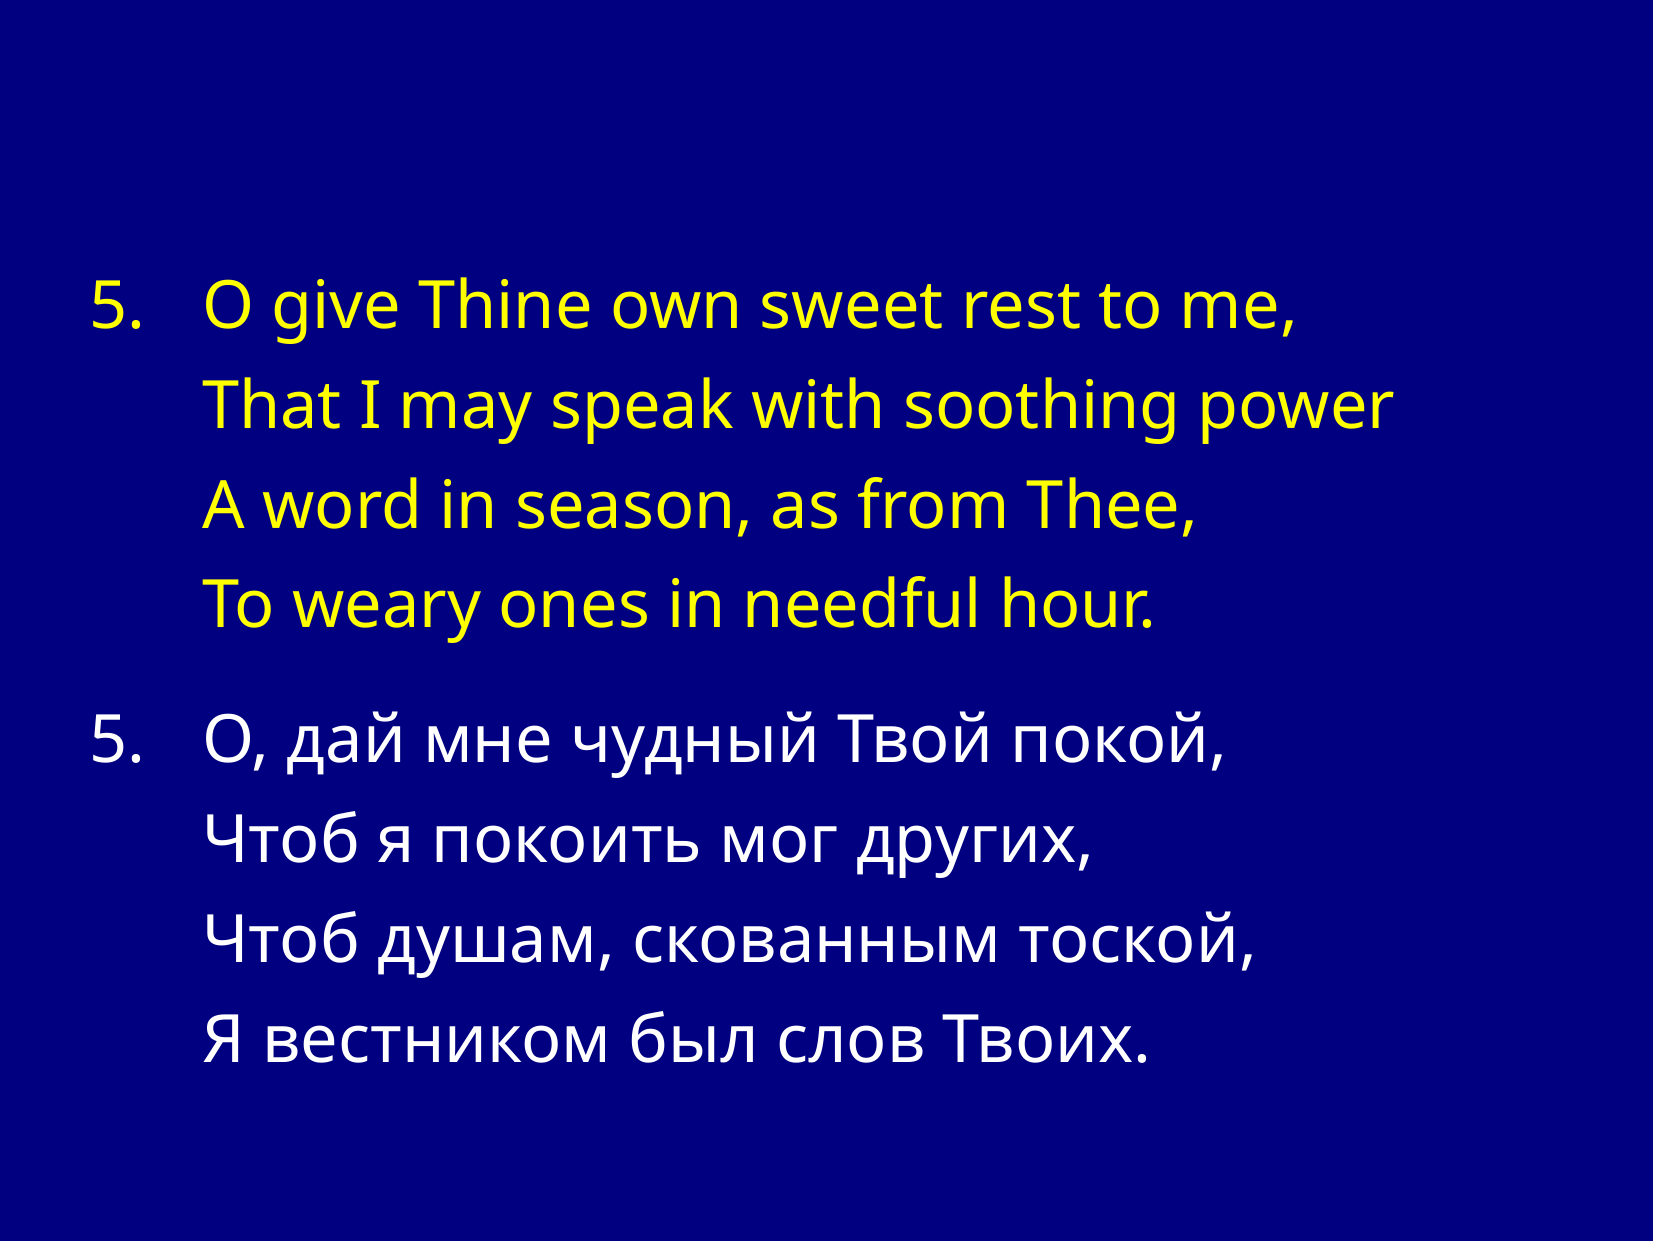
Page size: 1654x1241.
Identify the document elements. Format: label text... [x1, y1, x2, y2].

text_box 5. O give Thine own sweet rest to me, That I may speak with soothing power A word in season, as from Thee, To weary ones in needful hour. [75, 150, 1576, 638]
text_box 5. О, дай мне чудный Твой покой, Чтоб я покоить мог других, Чтоб душам, скованным тоской, Я вестником был слов Твоих. [75, 675, 1576, 1163]
